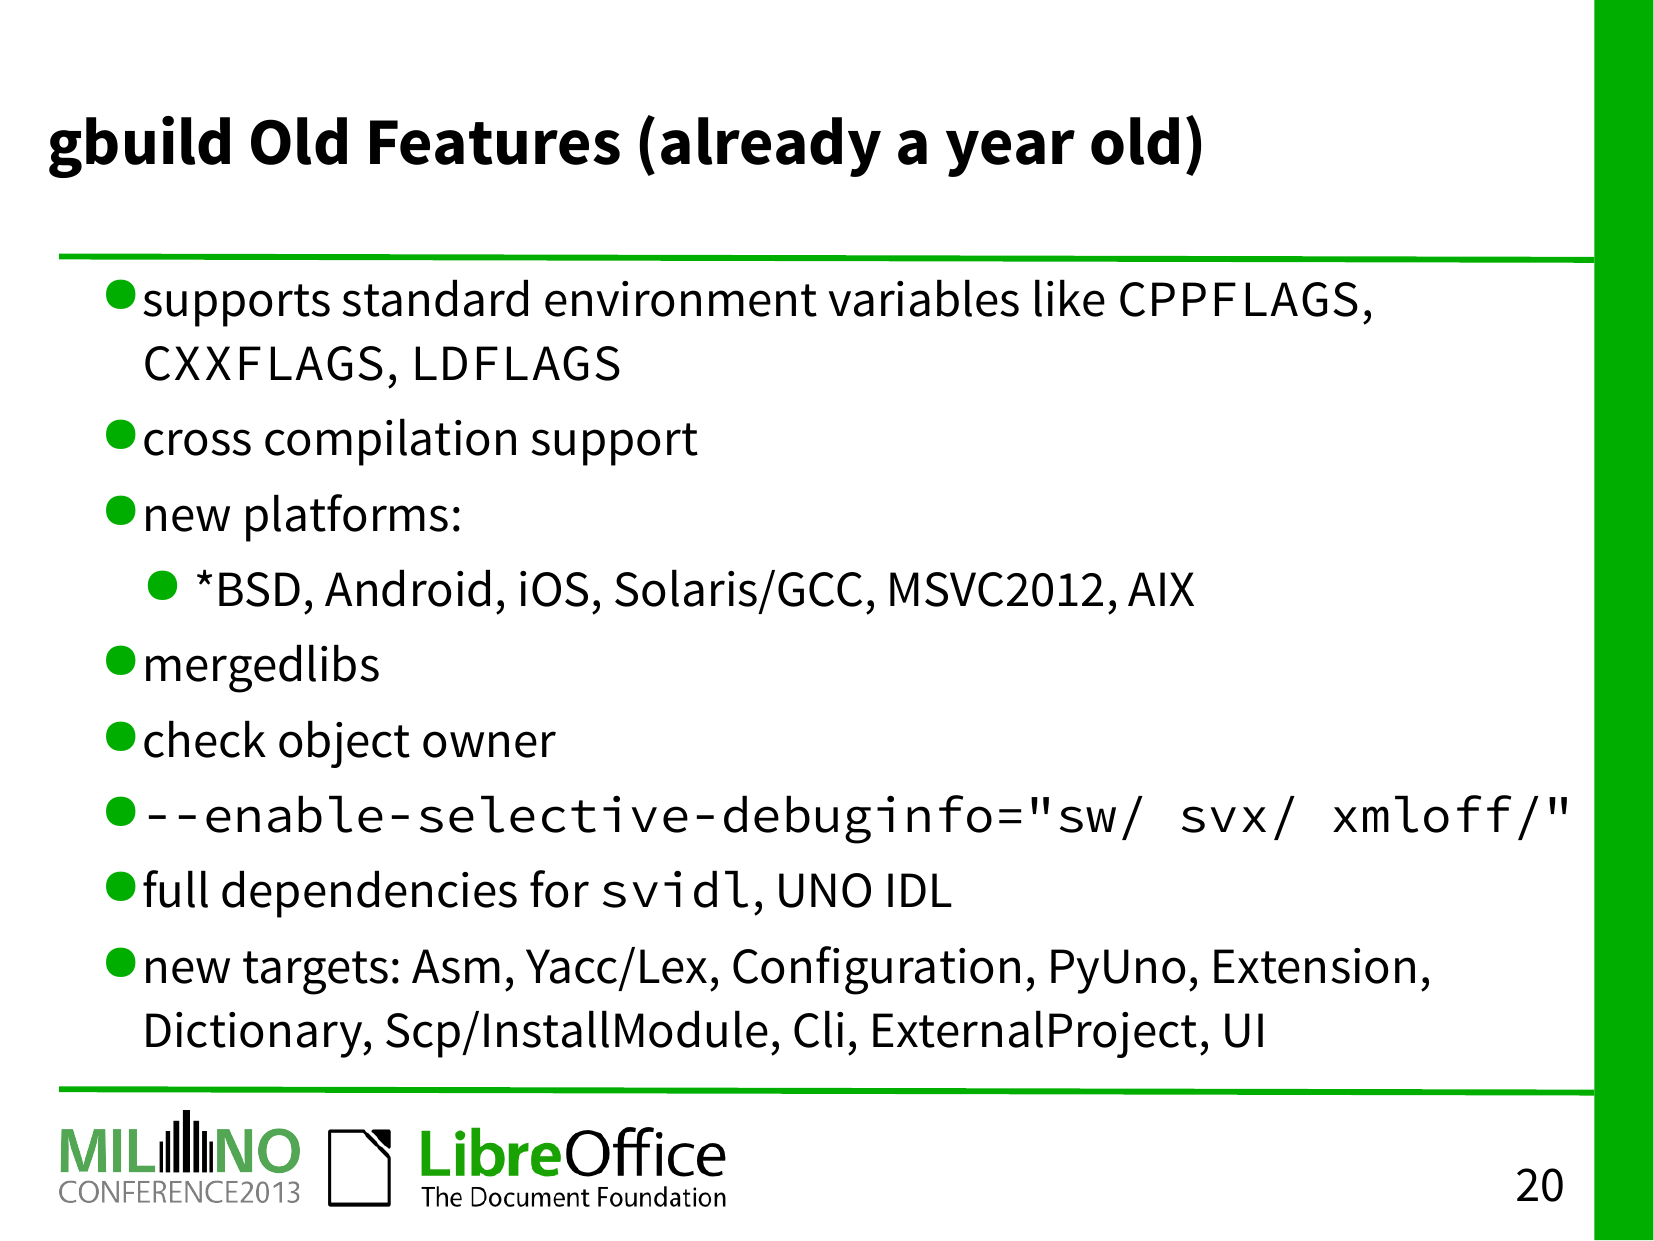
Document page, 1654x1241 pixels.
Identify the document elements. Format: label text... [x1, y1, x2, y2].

title gbuild Old Features (already a year old) [47, 66, 1583, 215]
picture [59, 1111, 756, 1241]
list supports standard environment variables like CPPFLAGS, CXXFLAGS, LDFLAGS cross compilation support new platforms: *BSD, Android, iOS, Solaris/GCC, MSVC2012, AIX mergedlibs check object owner --enable-selective-debuginfo="sw/ svx/ xmloff/" full dependencies for svidl, UNO IDL new targets: Asm, Yacc/Lex, Configuration, PyUno, Extension, Dictionary, Scp/InstallModule, Cli, ExternalProject, UI [59, 265, 1595, 1111]
